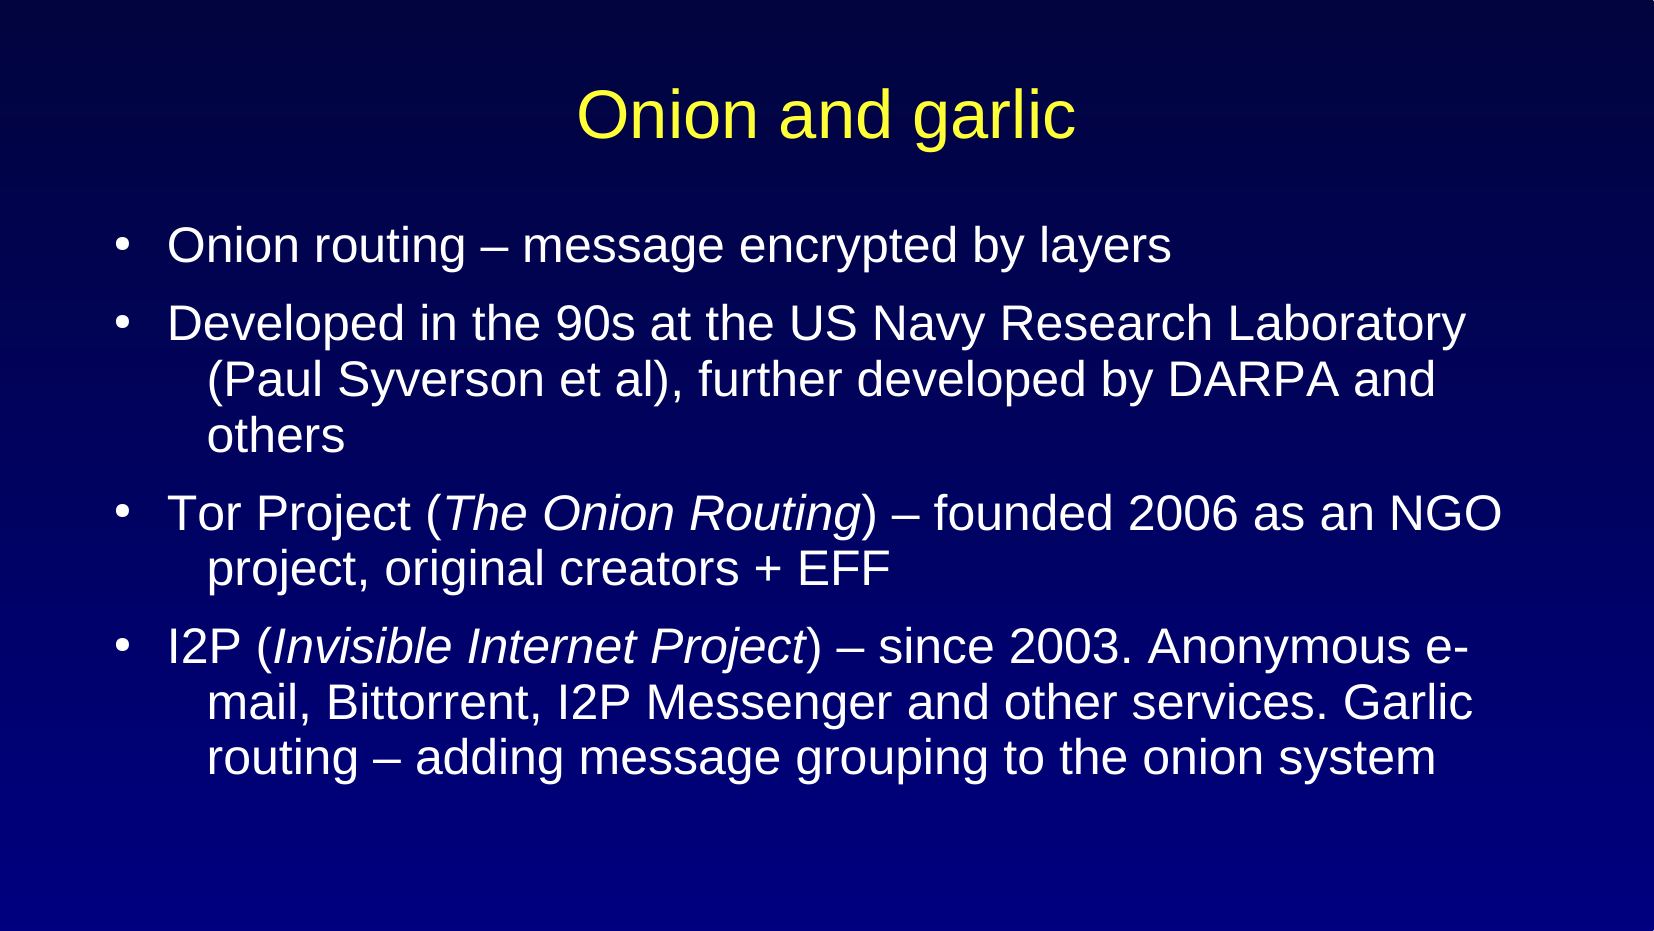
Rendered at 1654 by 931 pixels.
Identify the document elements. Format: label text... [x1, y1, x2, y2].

list Onion routing – message encrypted by layers Developed in the 90s at the US Navy Research Laboratory (Paul Syverson et al), further developed by DARPA and others Tor Project (The Onion Routing) – founded 2006 as an NGO project, original creators + EFF I2P (Invisible Internet Project) – since 2003. Anonymous e-mail, Bittorrent, I2P Messenger and other services. Garlic routing – adding message grouping to the onion system [82, 217, 1571, 786]
title Onion and garlic [82, 37, 1571, 193]
